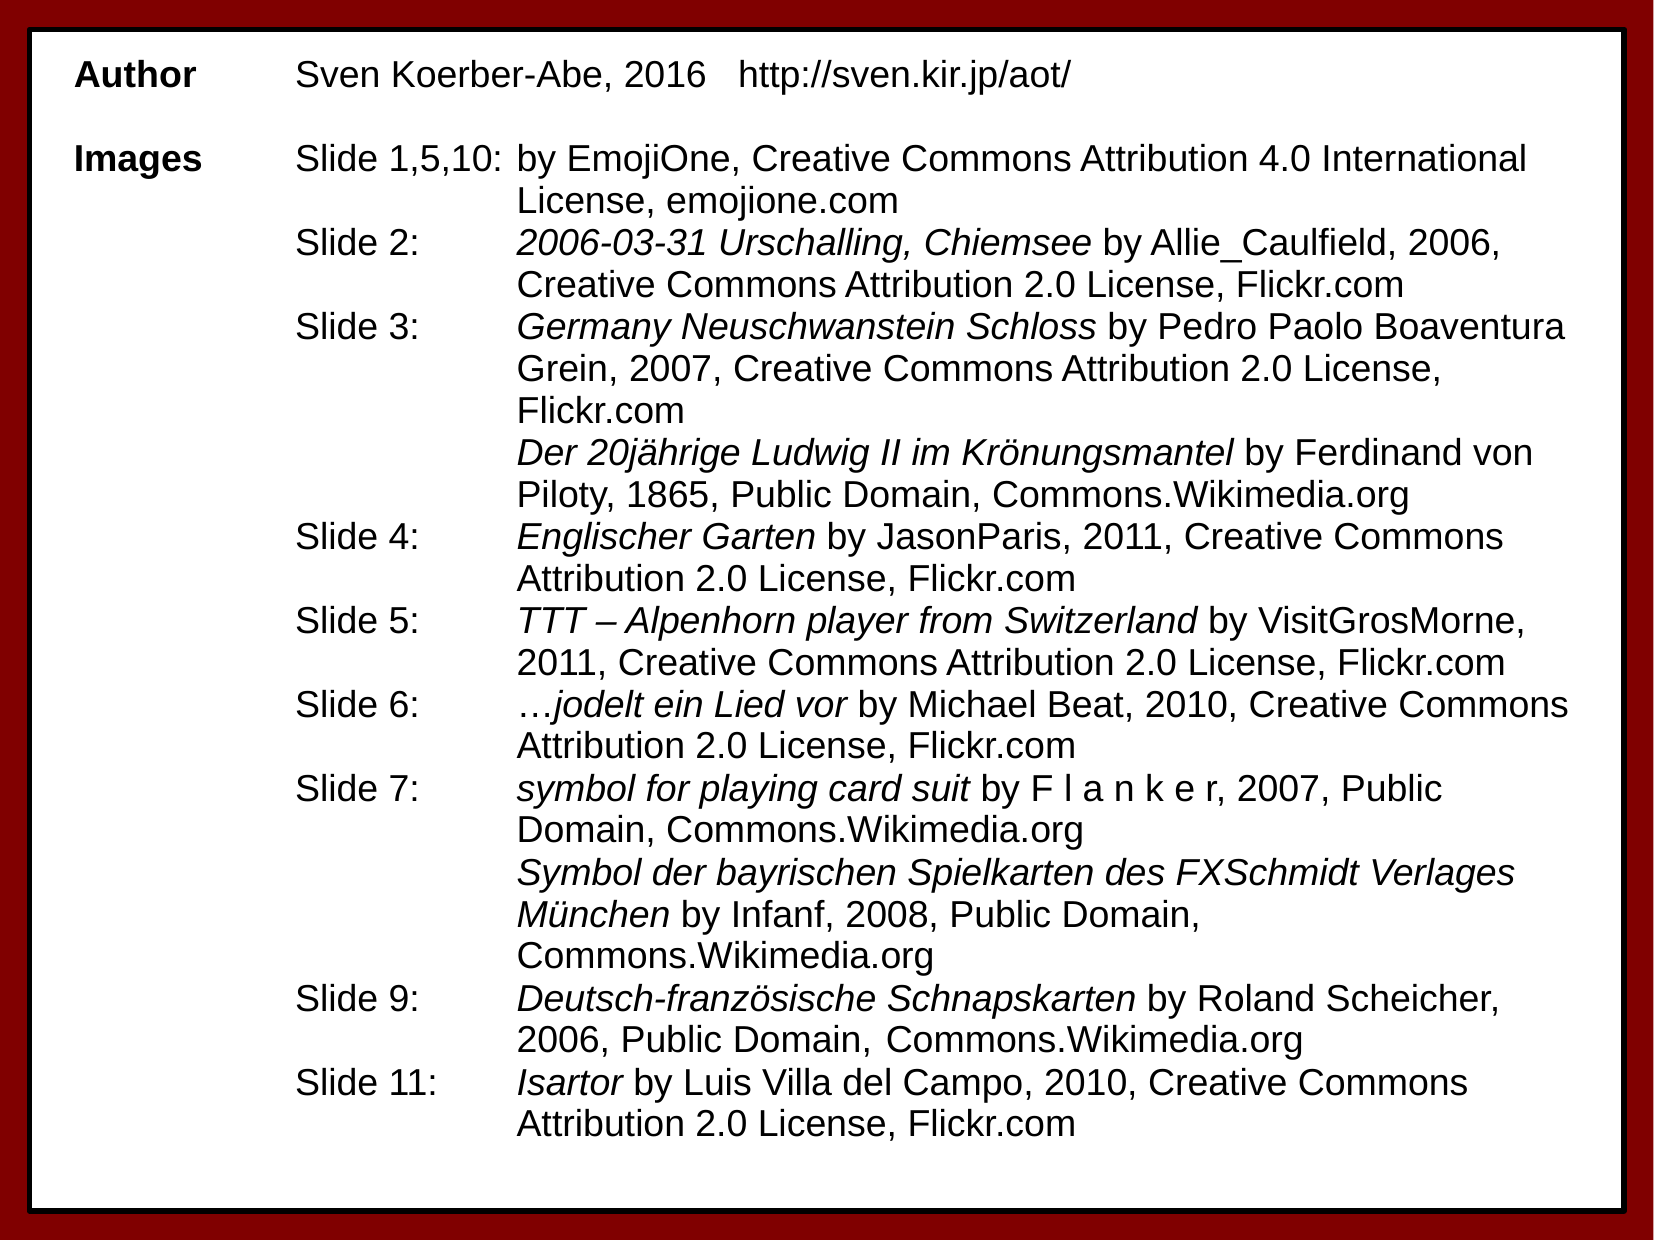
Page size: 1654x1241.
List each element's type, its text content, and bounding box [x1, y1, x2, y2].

text_box [29, 29, 1625, 1211]
text_box Author Sven Koerber-Abe, 2016 http://sven.kir.jp/aot/ Images Slide 1,5,10: by EmojiOne, Creative Commons Attribution 4.0 International License, emojione.com Slide 2: 2006-03-31 Urschalling, Chiemsee by Allie_Caulfield, 2006, Creative Commons Attribution 2.0 License, Flickr.com Slide 3: Germany Neuschwanstein Schloss by Pedro Paolo Boaventura Grein, 2007, Creative Commons Attribution 2.0 License, Flickr.com Der 20jährige Ludwig II im Krönungsmantel by Ferdinand von Piloty, 1865, Public Domain, Commons.Wikimedia.org Slide 4: Englischer Garten by JasonParis, 2011, Creative Commons Attribution 2.0 License, Flickr.com Slide 5: TTT – Alpenhorn player from Switzerland by VisitGrosMorne, 2011, Creative Commons Attribution 2.0 License, Flickr.com Slide 6: …jodelt ein Lied vor by Michael Beat, 2010, Creative Commons Attribution 2.0 License, Flickr.com Slide 7: symbol for playing card suit by F l a n k e r, 2007, Public Domain, Commons.Wikimedia.org Symbol der bayrischen Spielkarten des FXSchmidt Verlages München by Infanf, 2008, Public Domain, Commons.Wikimedia.org Slide 9: Deutsch-französische Schnapskarten by Roland Scheicher, 2006, Public Domain, Commons.Wikimedia.org Slide 11: Isartor by Luis Villa del Campo, 2010, Creative Commons Attribution 2.0 License, Flickr.com [59, 45, 1595, 1195]
